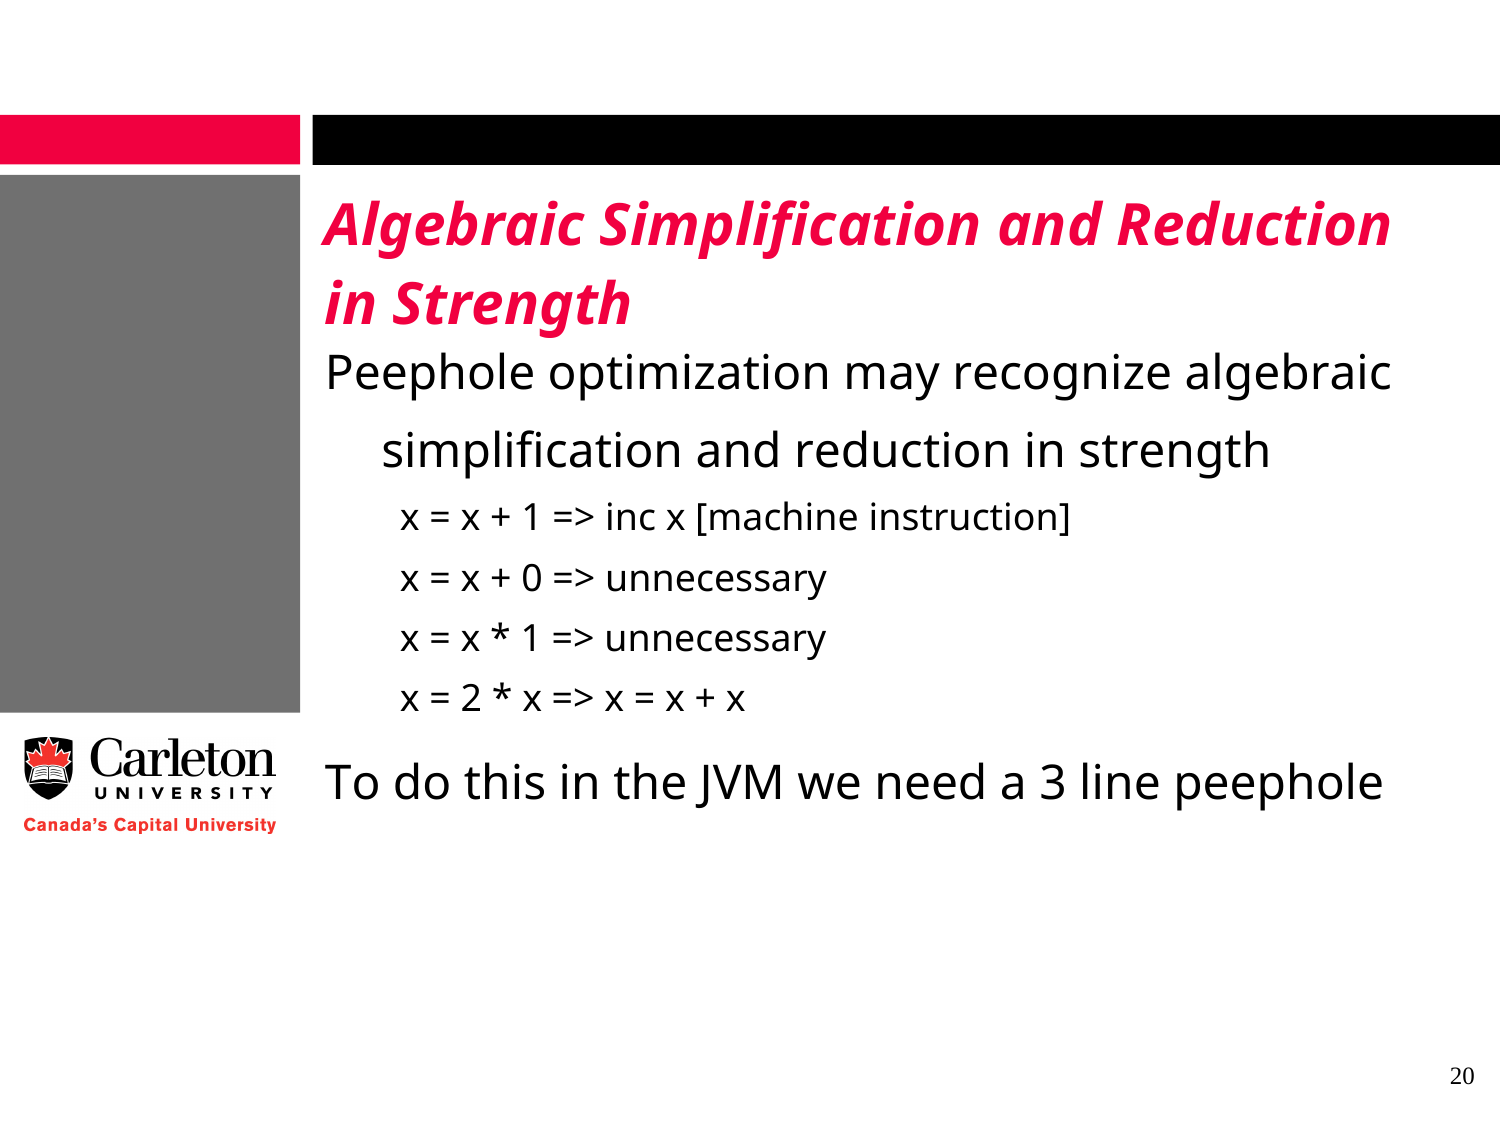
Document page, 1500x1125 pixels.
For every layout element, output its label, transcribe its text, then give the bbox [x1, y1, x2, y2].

list Peephole optimization may recognize algebraic simplification and reduction in strength x = x + 1 => inc x [machine instruction] x = x + 0 => unnecessary x = x * 1 => unnecessary x = 2 * x => x = x + x To do this in the JVM we need a 3 line peephole [324, 324, 1450, 1036]
picture [24, 737, 276, 834]
title Algebraic Simplification and Reduction in Strength [324, 194, 1450, 324]
